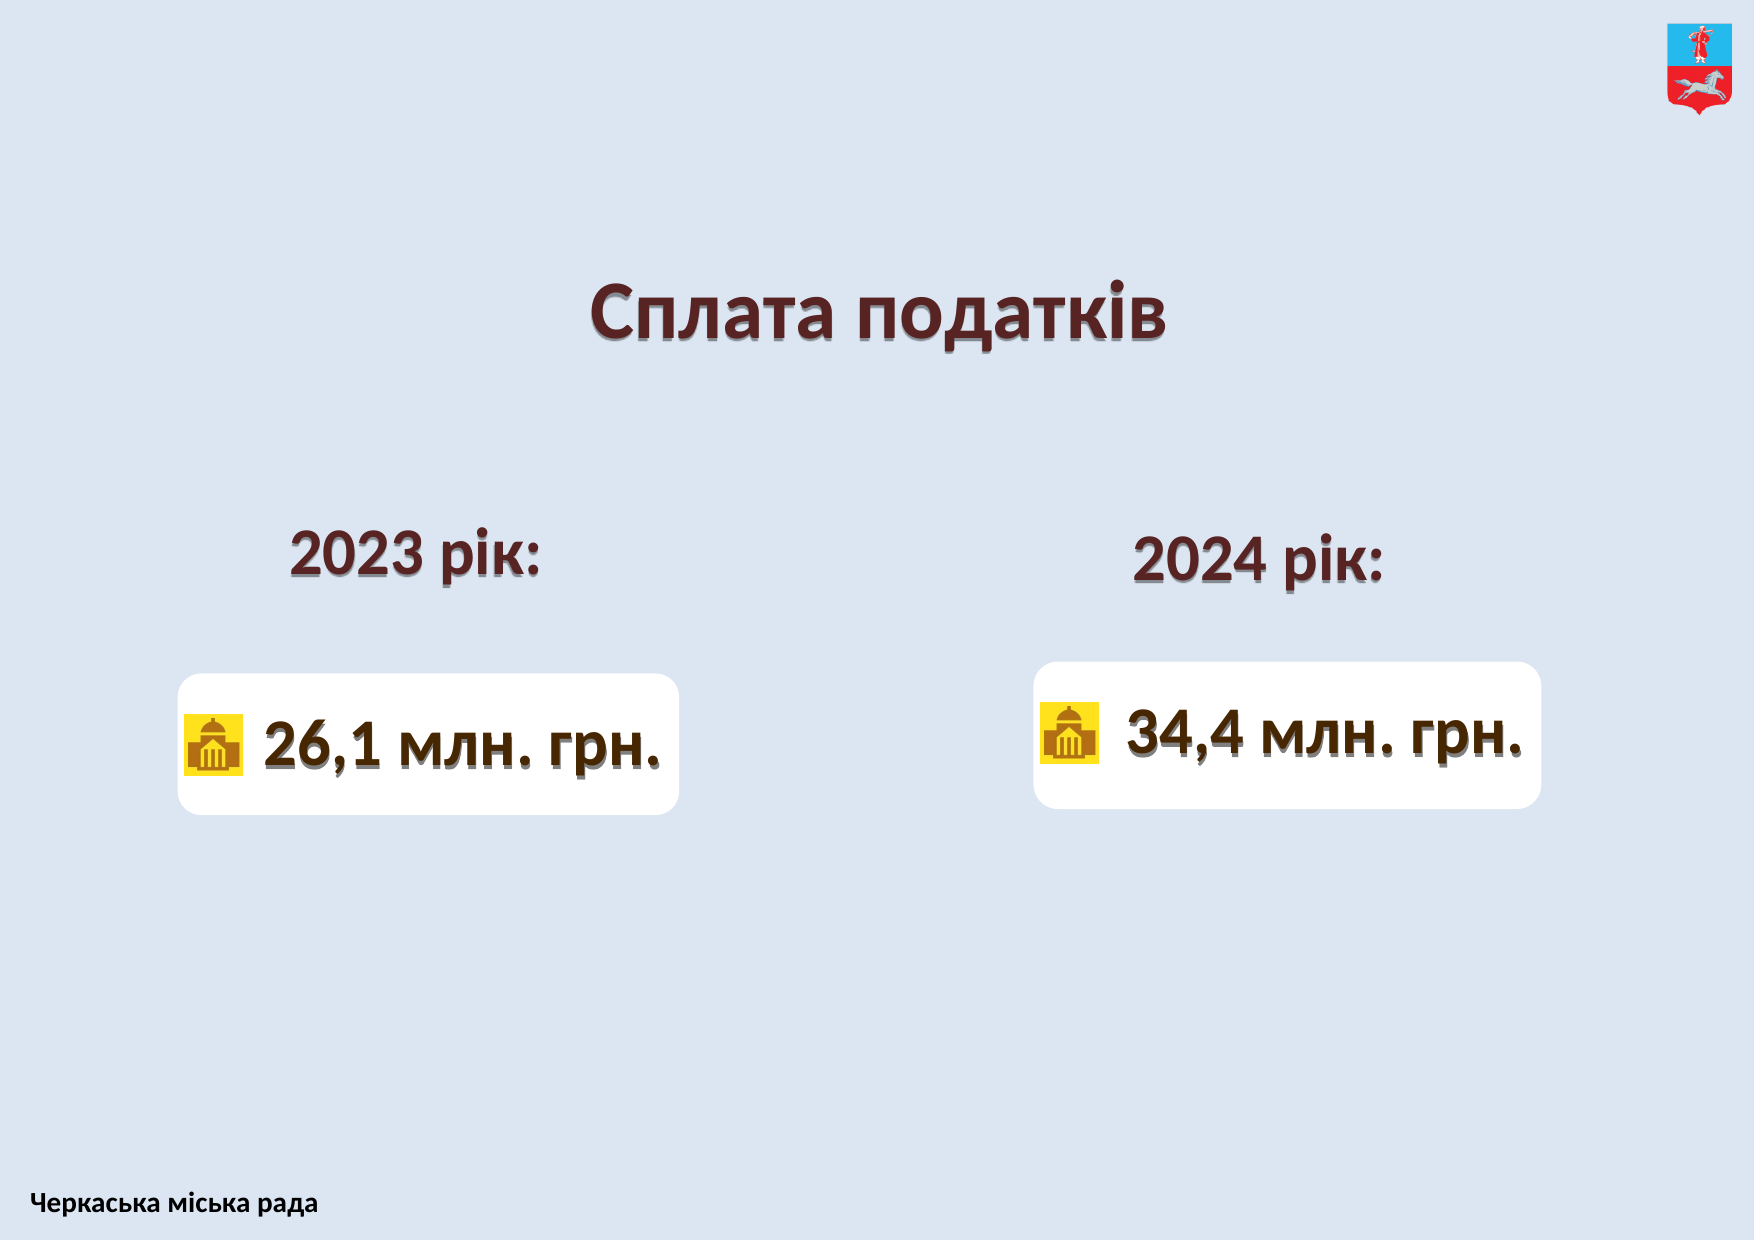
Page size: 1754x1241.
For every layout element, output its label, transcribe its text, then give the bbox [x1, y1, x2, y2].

text_box 26,1 млн. грн. [248, 691, 679, 786]
text_box [1033, 661, 1542, 810]
text_box 2024 рік: [1042, 466, 1619, 642]
picture [184, 714, 243, 776]
text_box Сплата податків [549, 197, 1211, 413]
text_box 34,4 млн. грн. [1109, 679, 1541, 774]
text_box [177, 673, 680, 816]
picture [1664, 21, 1734, 117]
picture [1040, 702, 1099, 764]
text_box Черкаська міська рада [15, 1176, 388, 1226]
text_box 2023 рік: [139, 459, 727, 635]
